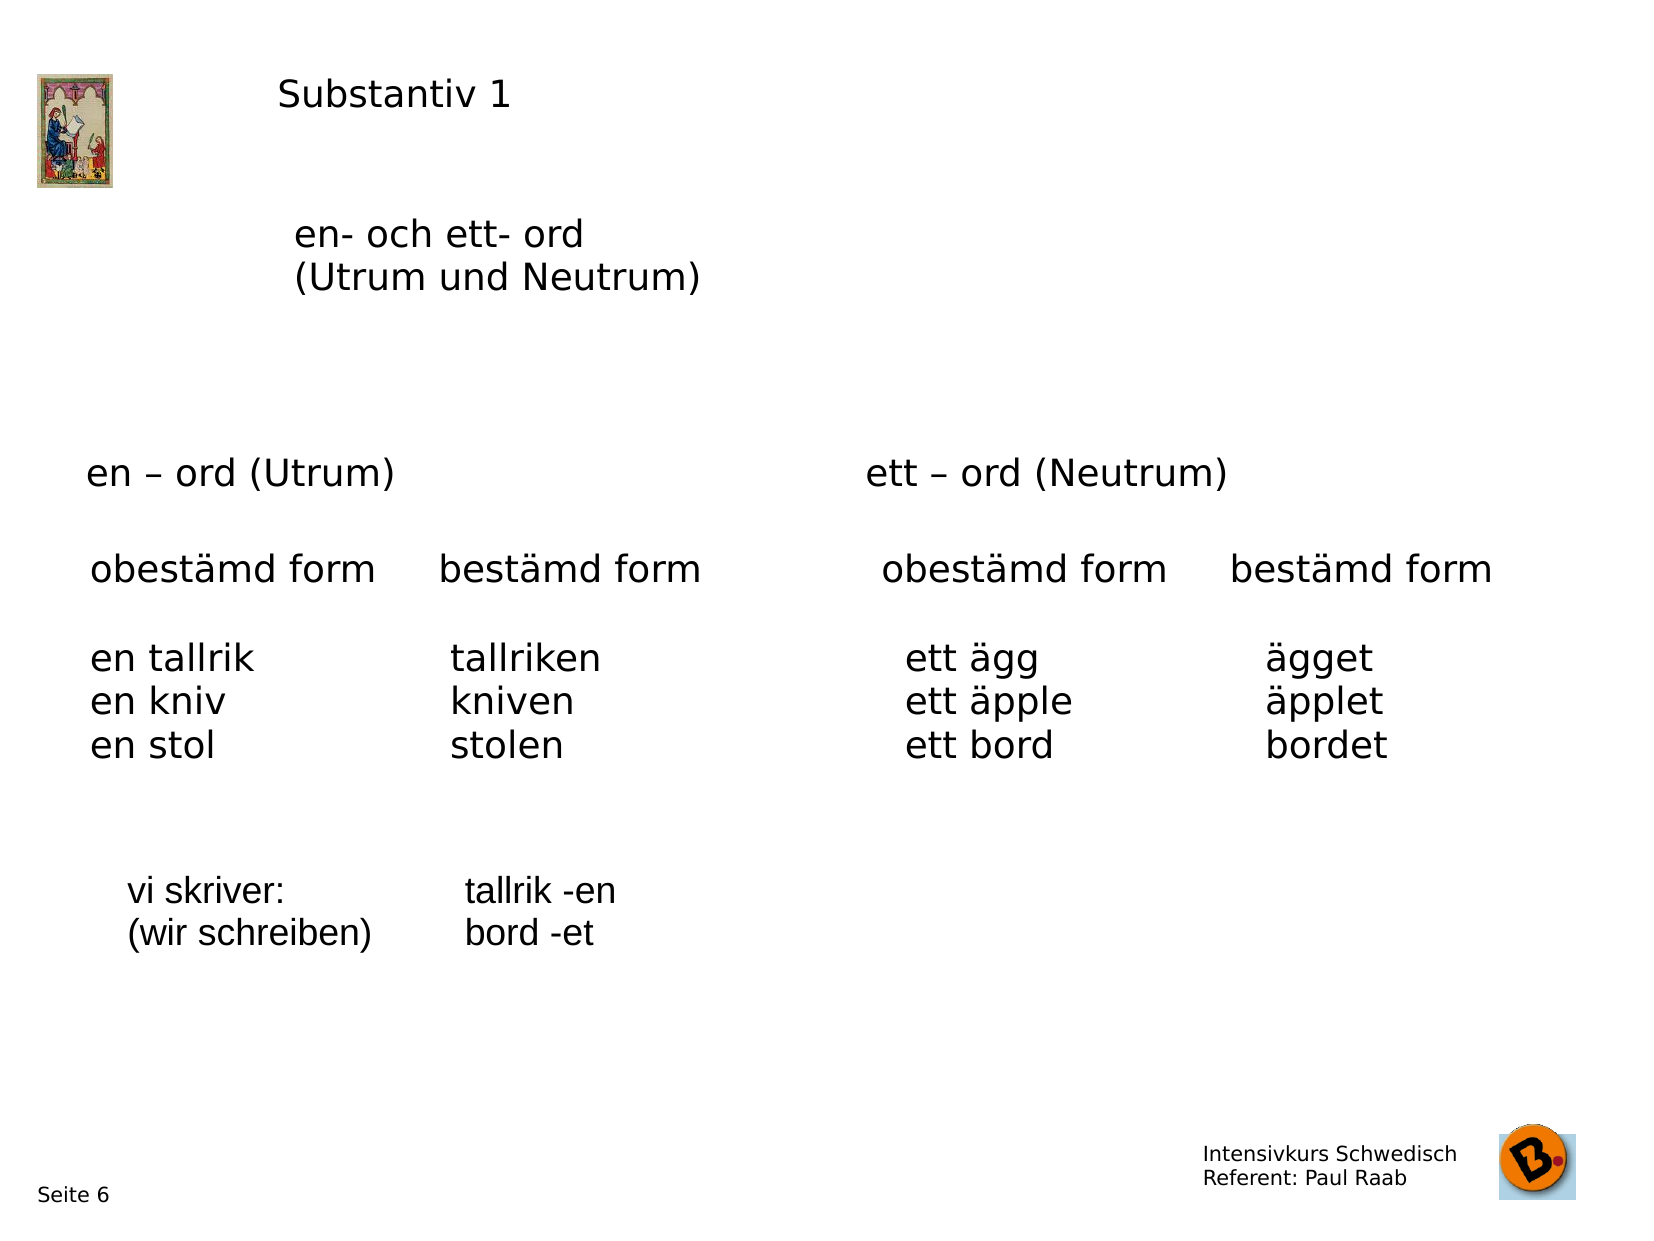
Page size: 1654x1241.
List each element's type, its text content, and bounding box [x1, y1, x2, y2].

text_box ägget äpplet bordet [1250, 629, 1513, 775]
text_box en- och ett- ord (Utrum und Neutrum) [279, 205, 826, 308]
text_box ett – ord (Neutrum) [850, 444, 1276, 504]
text_box bestämd form [1214, 540, 1553, 599]
text_box Substantiv 1 [262, 65, 1163, 124]
text_box bestämd form [423, 540, 761, 599]
text_box en – ord (Utrum) [71, 444, 413, 504]
text_box vi skriver: (wir schreiben) [112, 862, 413, 962]
picture [37, 74, 113, 188]
picture [1499, 1124, 1576, 1200]
text_box obestämd form [866, 540, 1204, 599]
text_box tallrik -en bord -et [450, 862, 826, 962]
text_box tallriken kniven stolen [435, 629, 698, 775]
text_box en tallrik en kniv en stol [75, 629, 338, 775]
text_box obestämd form [75, 540, 413, 599]
text_box ett ägg ett äpple ett bord [889, 629, 1153, 775]
